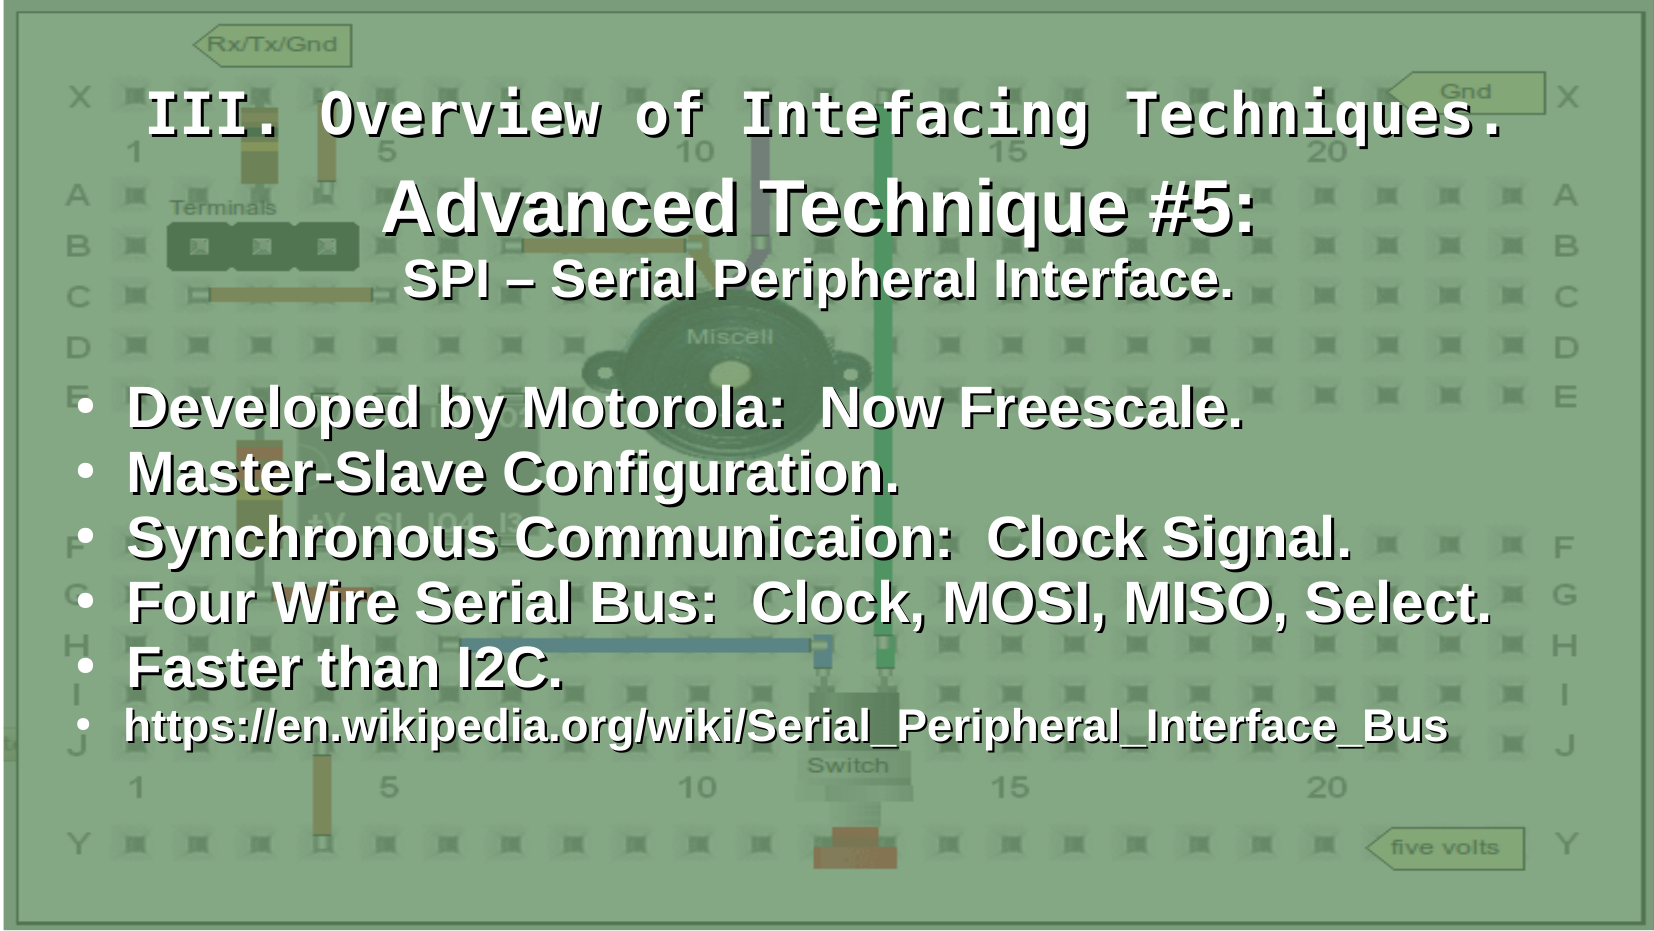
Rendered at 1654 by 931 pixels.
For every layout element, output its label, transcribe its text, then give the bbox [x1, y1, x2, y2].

title III. Overview of Intefacing Techniques. [82, 28, 1571, 202]
subtitle Advanced Technique #5: SPI – Serial Peripheral Interface. Developed by Motorola: Now Freescale. Master-Slave Configuration. Synchronous Communicaion: Clock Signal. Four Wire Serial Bus: Clock, MOSI, MISO, Select. Faster than I2C. https://en.wikipedia.org/wiki/Serial_Peripheral_Interface_Bus [75, 165, 1564, 795]
picture [3, 0, 1654, 931]
